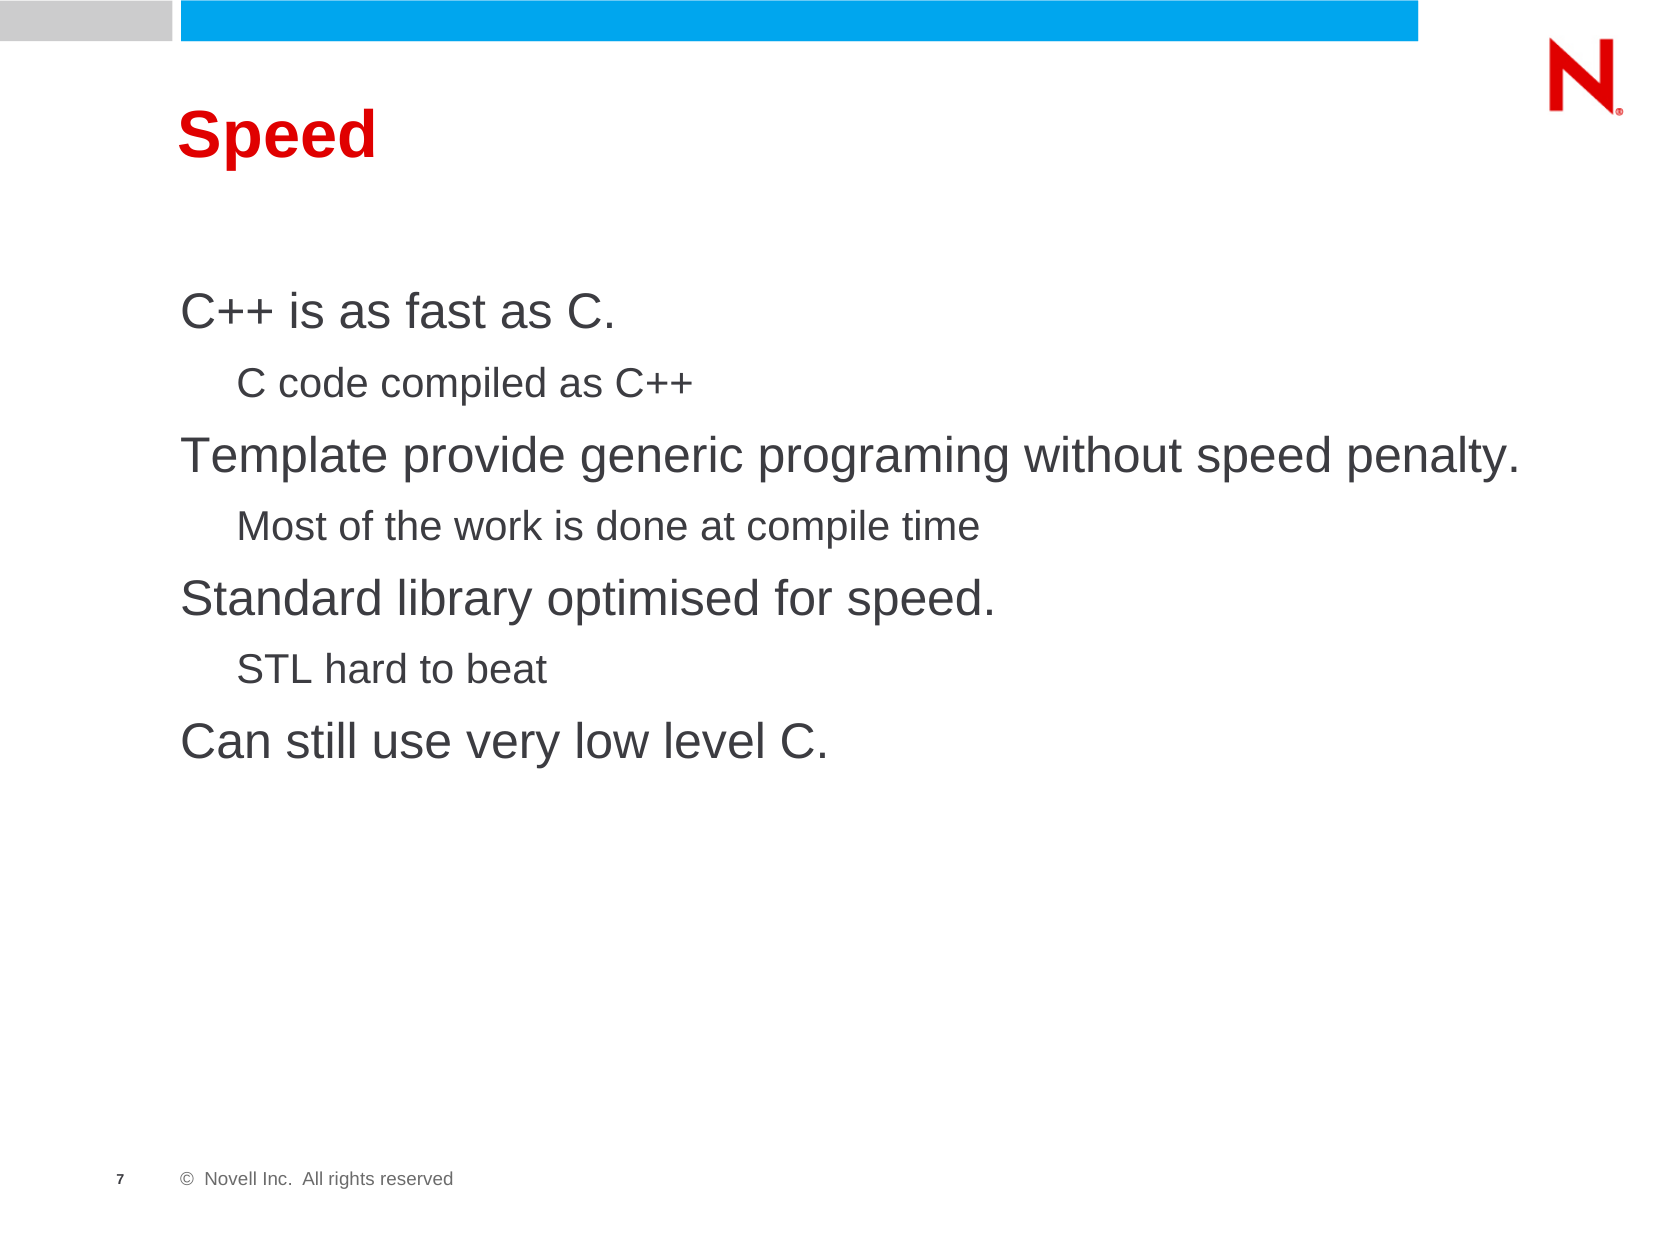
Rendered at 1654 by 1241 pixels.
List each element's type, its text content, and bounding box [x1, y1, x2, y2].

list C++ is as fast as C. C code compiled as C++ Template provide generic programing without speed penalty. Most of the work is done at compile time Standard library optimised for speed. STL hard to beat Can still use very low level C. [180, 280, 1547, 1087]
title Speed [177, 46, 1525, 226]
picture [1547, 35, 1624, 117]
